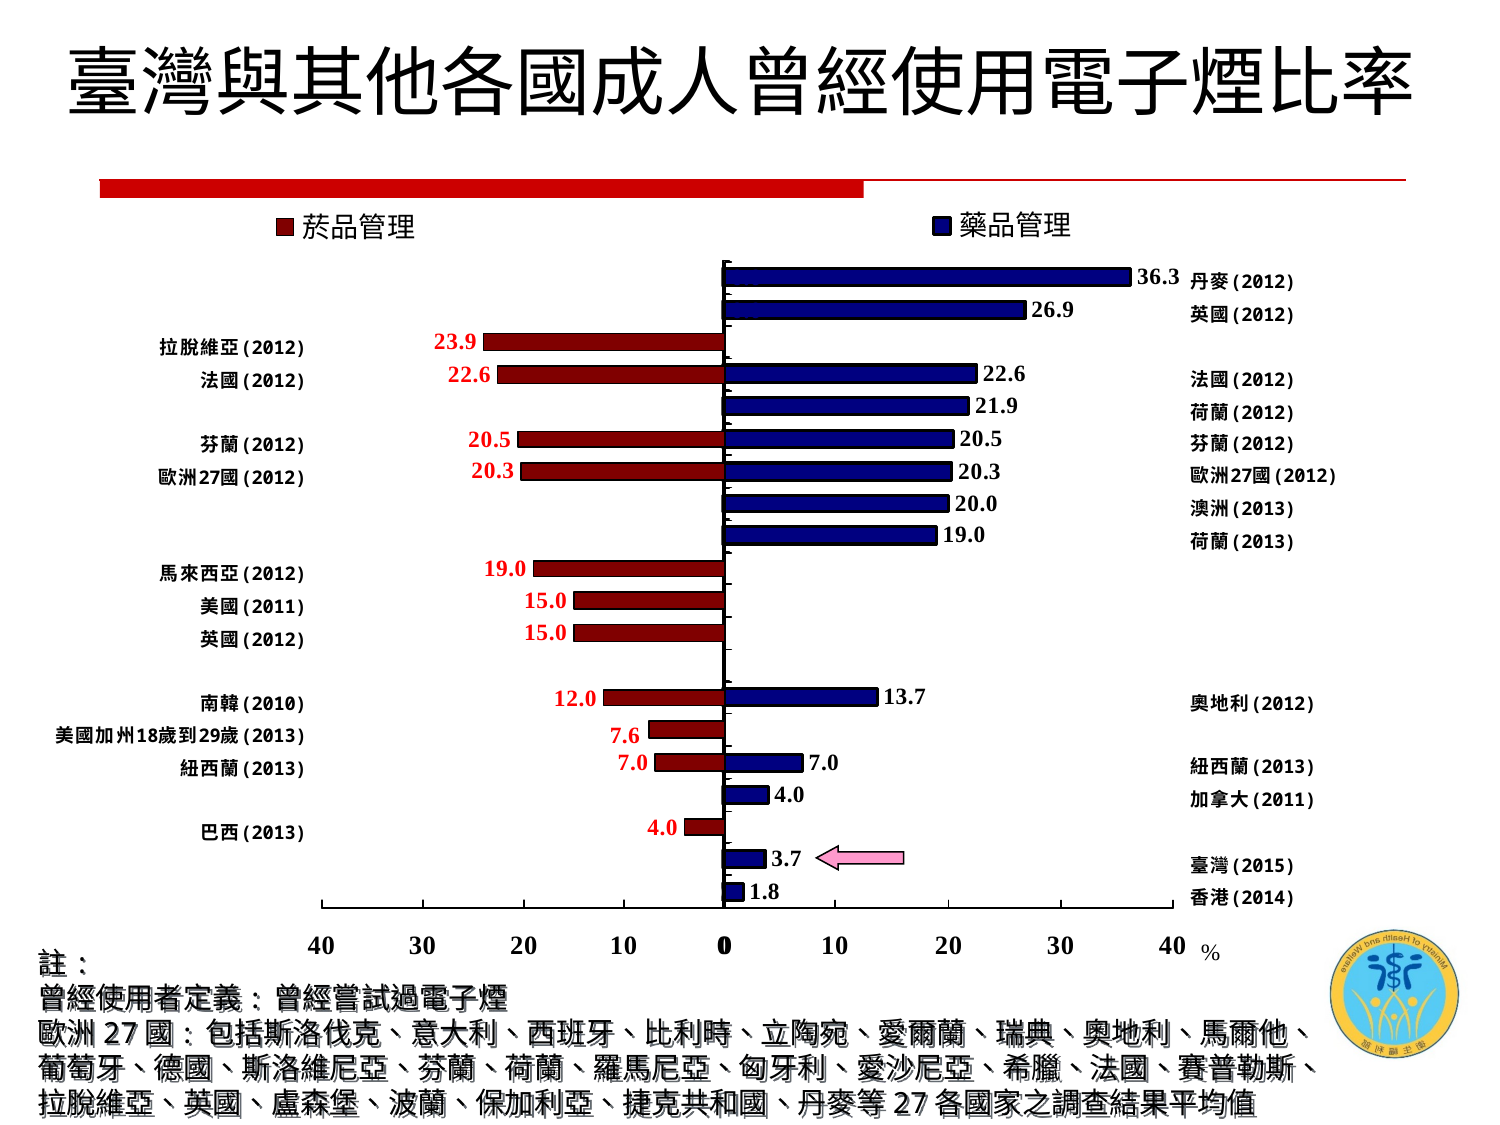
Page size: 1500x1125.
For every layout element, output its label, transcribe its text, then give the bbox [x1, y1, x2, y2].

text_box [816, 846, 904, 870]
title 臺灣與其他各國成人曾經使用電子煙比率 [50, 42, 1449, 132]
chart [35, 190, 1430, 985]
text_box 註: 曾經使用者定義:曾經嘗試過電子煙 歐洲27國:包括斯洛伐克、意大利、西班牙、比利時、立陶宛、愛爾蘭、瑞典、奧地利、馬爾他、葡萄牙、德國、斯洛維尼亞、芬蘭、荷蘭、羅馬尼亞、匈牙利、愛沙尼亞、希臘、法國、賽普勒斯、拉脫維亞、英國、盧森堡、波蘭、保加利亞、捷克共和國、丹麥等27各國家之調查結果平均值 [22, 936, 1339, 1125]
picture [1339, 927, 1468, 1062]
